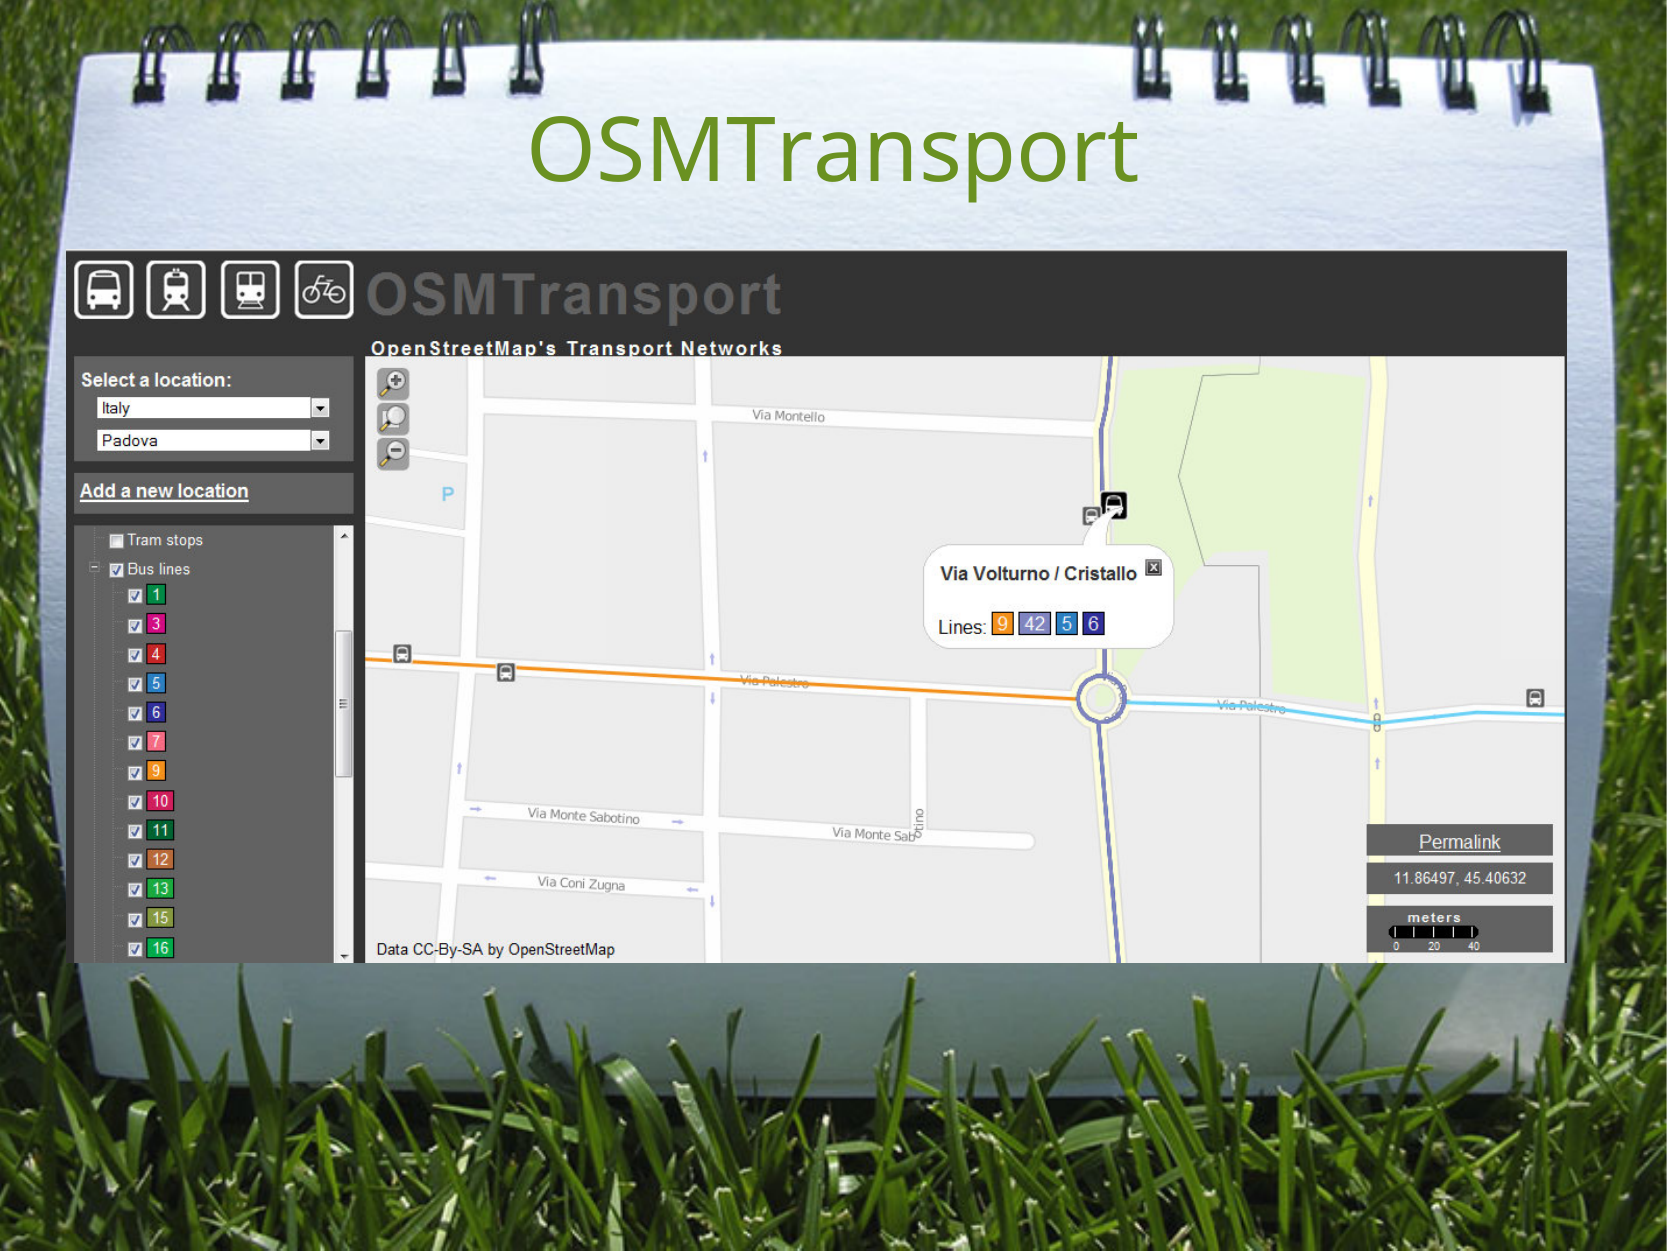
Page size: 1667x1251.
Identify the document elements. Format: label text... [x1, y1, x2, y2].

title OSMTransport [40, 99, 1627, 251]
picture [0, 0, 1667, 1251]
list [40, 583, 1576, 1183]
